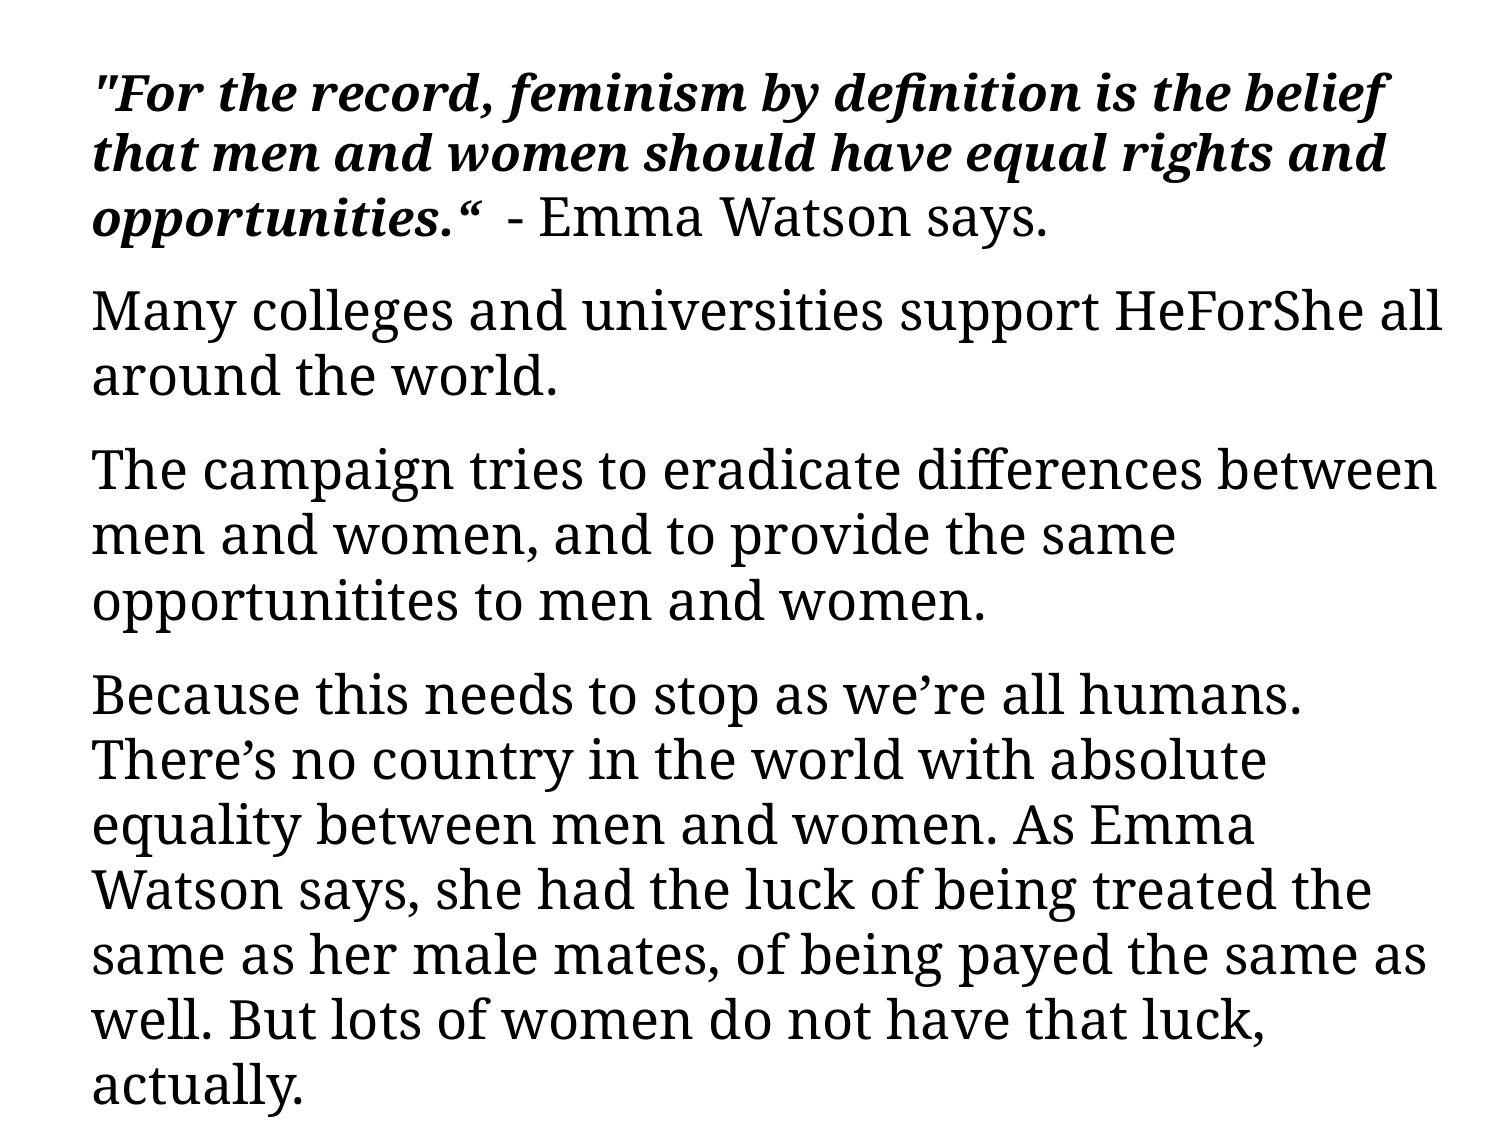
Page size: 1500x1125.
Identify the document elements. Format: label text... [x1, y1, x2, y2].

list "For the record, feminism by definition is the belief that men and women should have equal rights and opportunities.“ - Emma Watson says. Many colleges and universities support HeForShe all around the world. The campaign tries to eradicate differences between men and women, and to provide the same opportunitites to men and women. Because this needs to stop as we’re all humans. There’s no country in the world with absolute equality between men and women. As Emma Watson says, she had the luck of being treated the same as her male mates, of being payed the same as well. But lots of women do not have that luck, actually. [76, 54, 1471, 1094]
